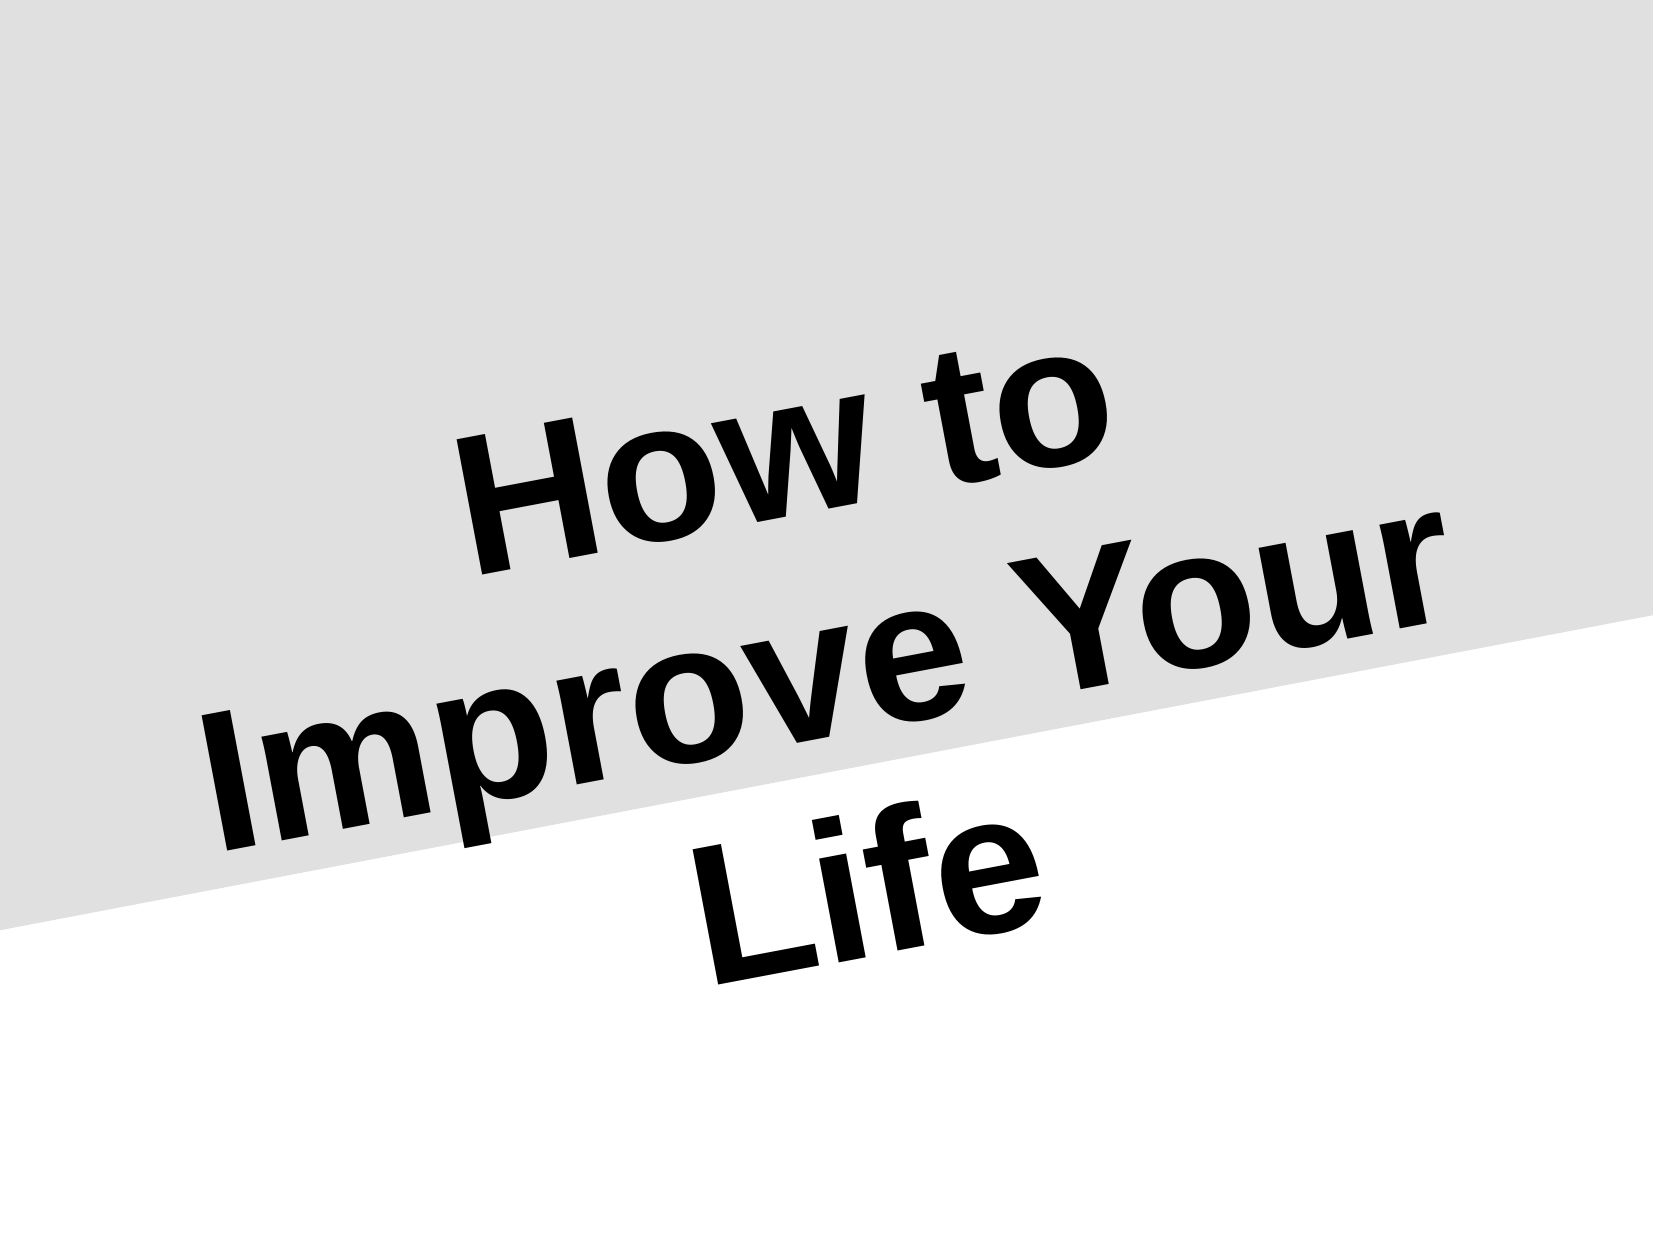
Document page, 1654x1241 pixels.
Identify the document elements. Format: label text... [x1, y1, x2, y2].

text_box [120, 705, 1576, 1107]
title How to Improve Your Life [32, 198, 1619, 1135]
